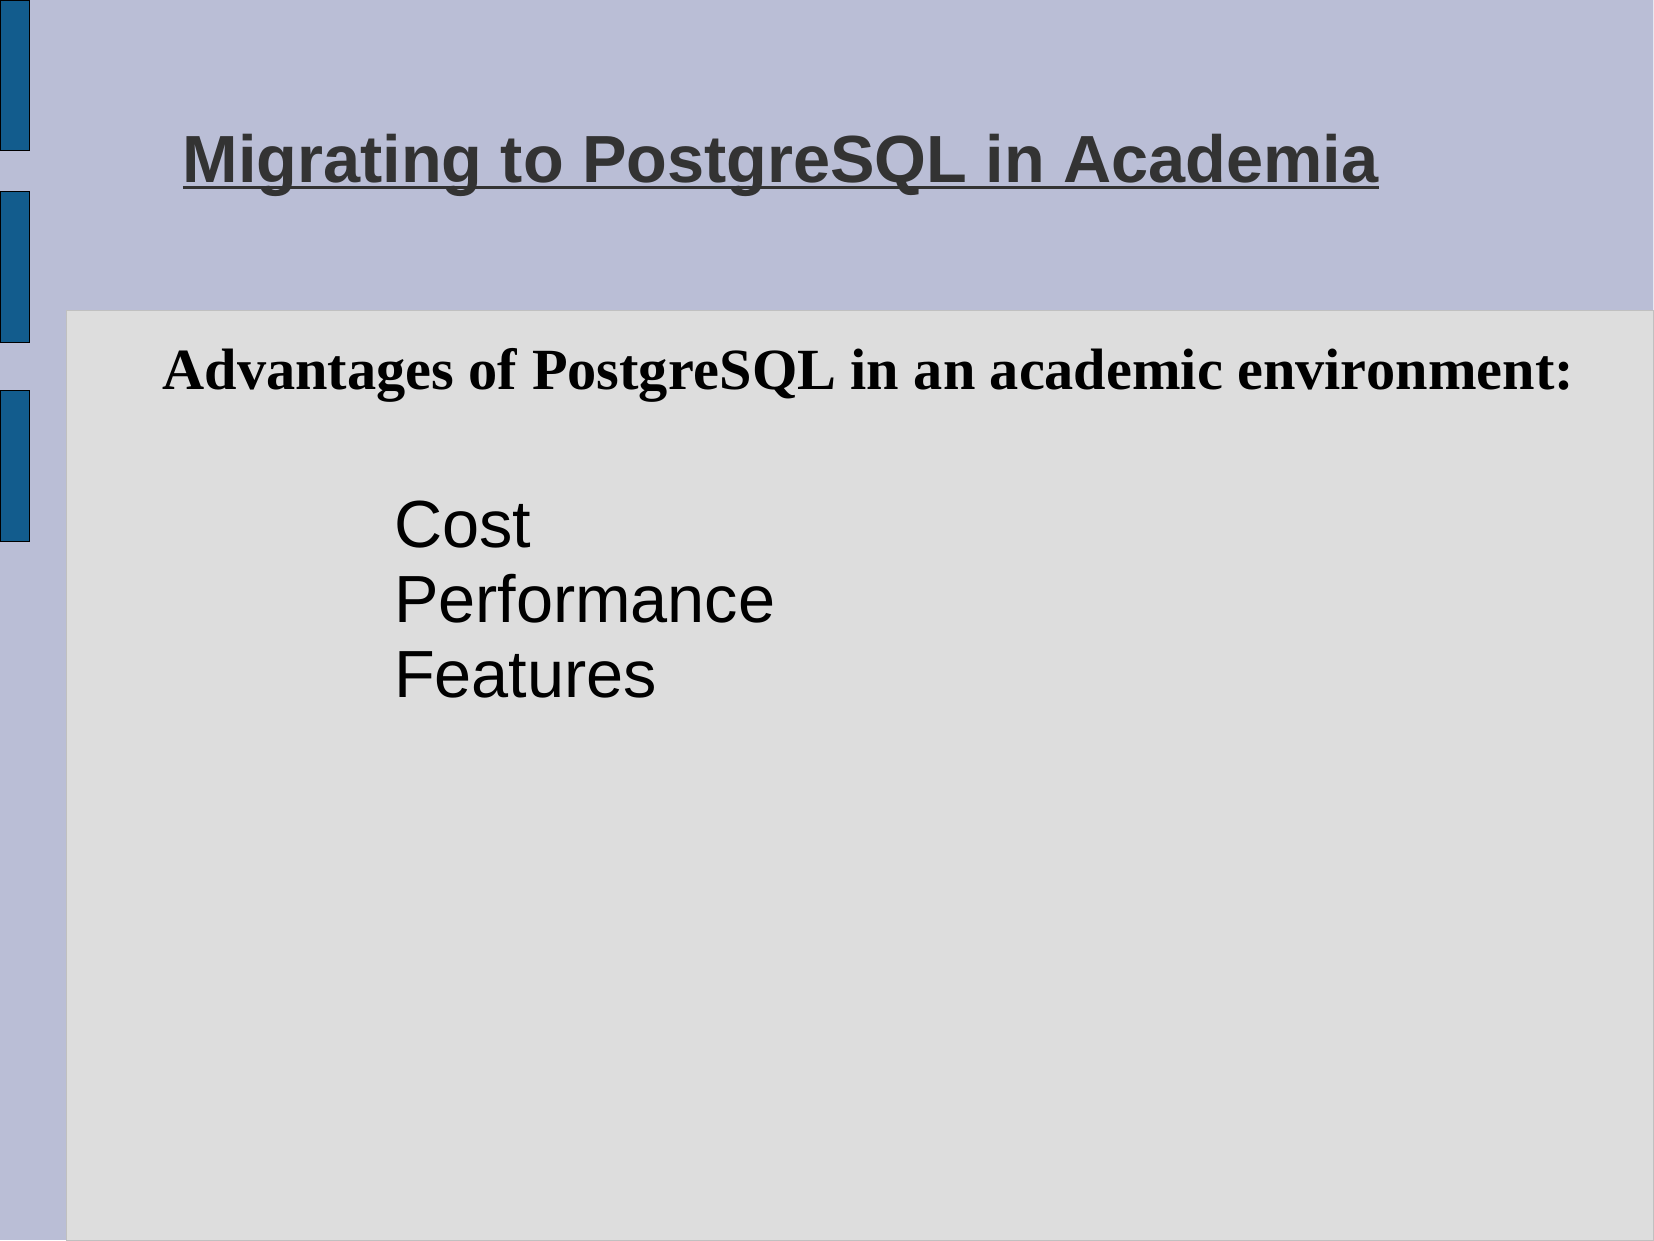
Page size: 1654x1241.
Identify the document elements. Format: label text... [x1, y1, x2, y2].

list Cost Performance Features [376, 487, 1649, 712]
text_box Advantages of PostgreSQL in an academic environment: [162, 337, 1576, 404]
title Migrating to PostgreSQL in Academia [75, 55, 1488, 263]
